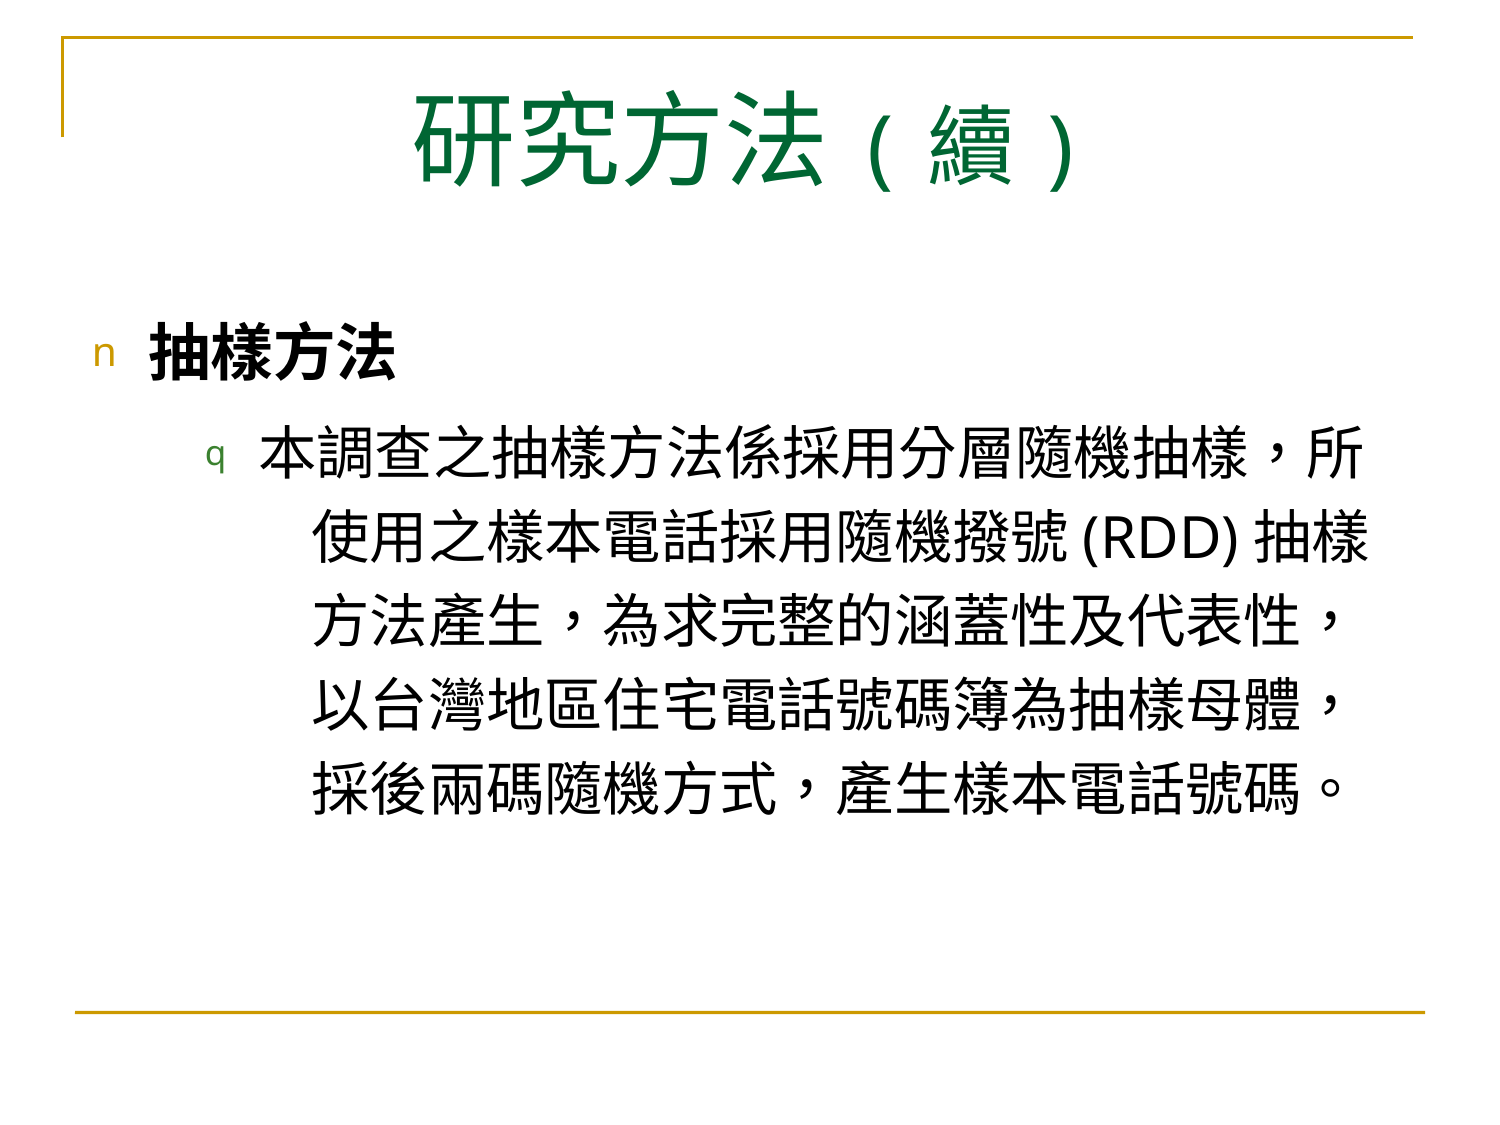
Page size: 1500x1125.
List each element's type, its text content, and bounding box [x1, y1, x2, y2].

title 研究方法(續) [75, 67, 1426, 214]
list 抽樣方法 本調查之抽樣方法係採用分層隨機抽樣，所使用之樣本電話採用隨機撥號(RDD)抽樣方法產生，為求完整的涵蓋性及代表性，以台灣地區住宅電話號碼簿為抽樣母體，採後兩碼隨機方式，產生樣本電話號碼。 [76, 290, 1427, 1012]
